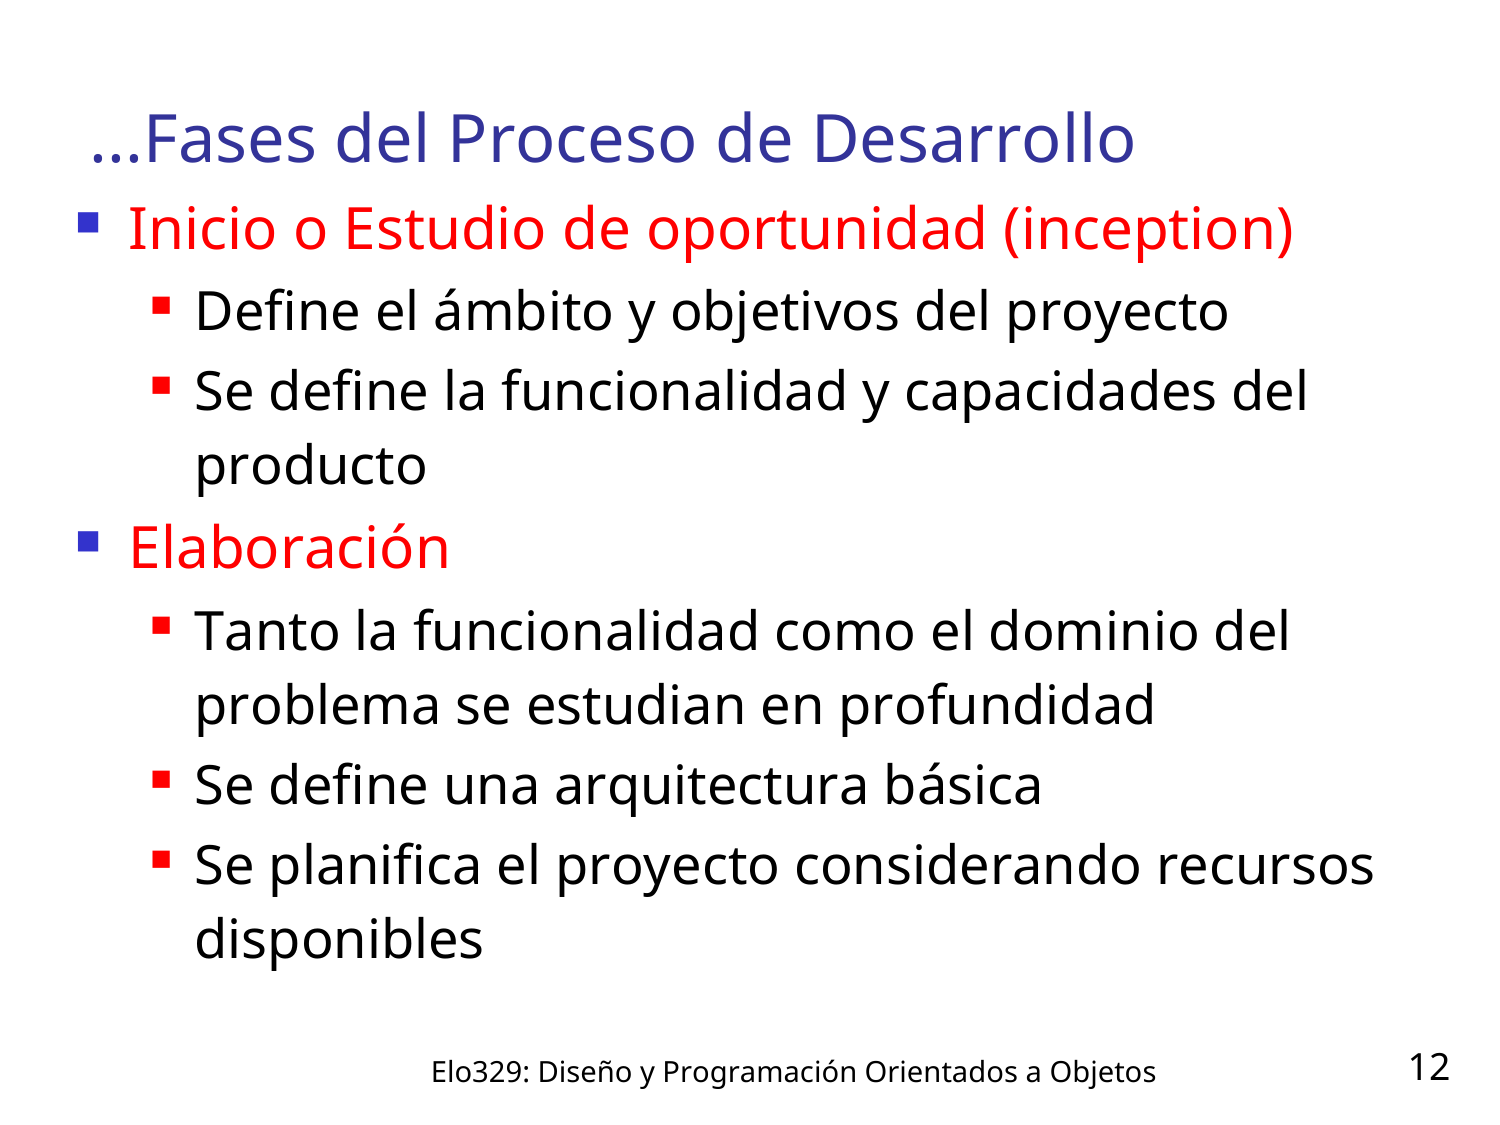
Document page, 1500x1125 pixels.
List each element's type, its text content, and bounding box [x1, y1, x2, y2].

list Inicio o Estudio de oportunidad (inception)‏ Define el ámbito y objetivos del proyecto Se define la funcionalidad y capacidades del producto Elaboración Tanto la funcionalidad como el dominio del problema se estudian en profundidad Se define una arquitectura básica Se planifica el proyecto considerando recursos disponibles [75, 187, 1398, 1051]
title ...Fases del Proceso de Desarrollo [75, 10, 1426, 188]
